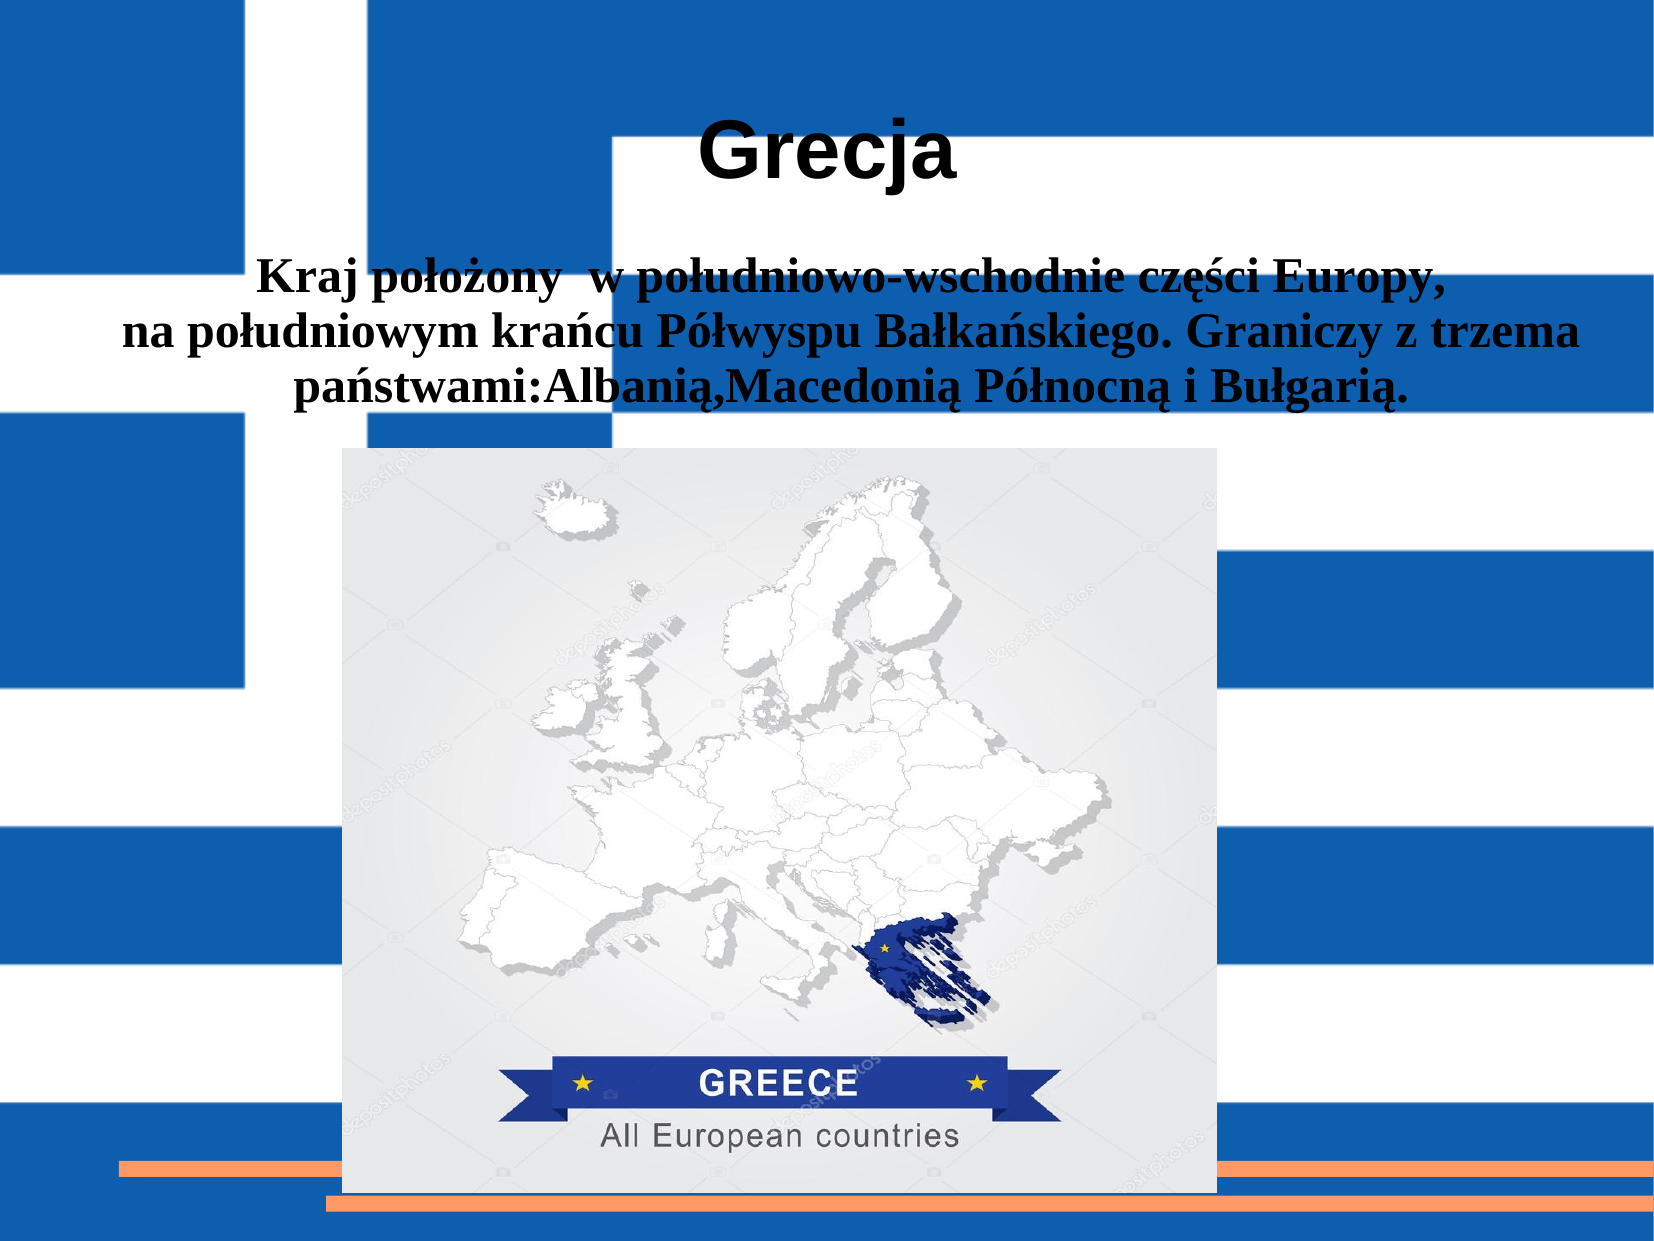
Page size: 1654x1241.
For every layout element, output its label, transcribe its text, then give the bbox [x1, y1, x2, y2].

subtitle Kraj położony w południowo-wschodnie części Europy, na południowym krańcu Półwyspu Bałkańskiego. Graniczy z trzema państwami:Albanią,Macedonią Północną i Bułgarią. [119, 229, 1583, 1040]
title Grecja [121, 46, 1534, 229]
picture [0, 0, 1654, 1241]
